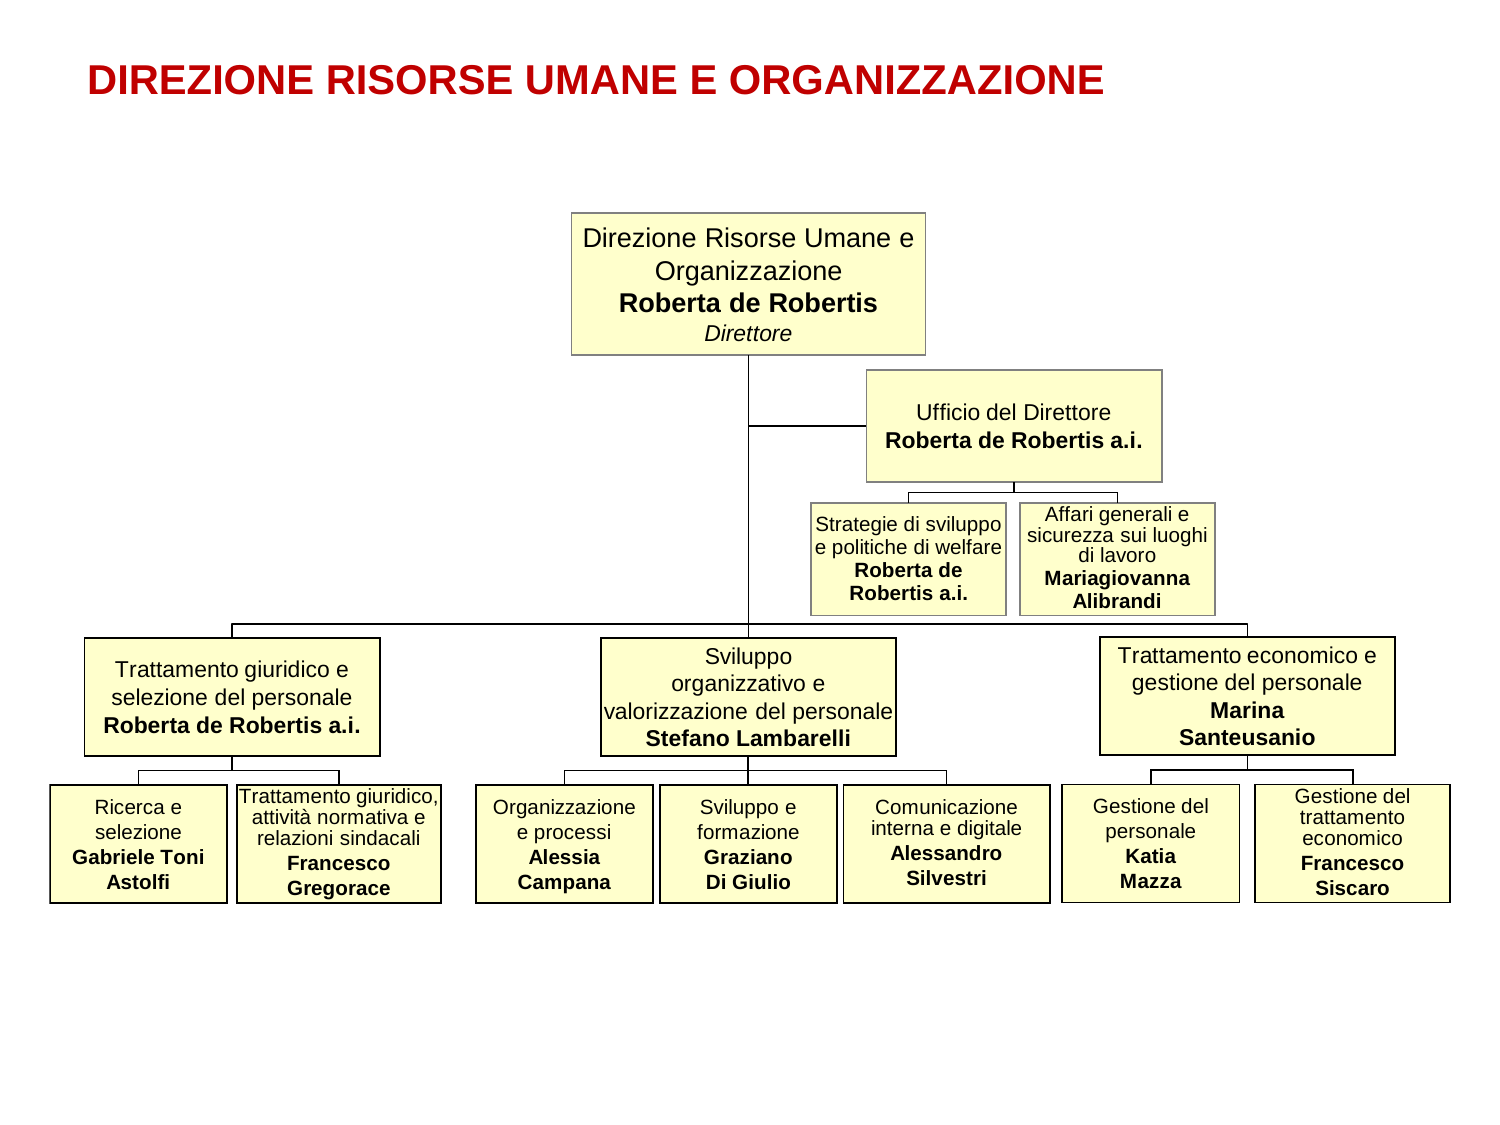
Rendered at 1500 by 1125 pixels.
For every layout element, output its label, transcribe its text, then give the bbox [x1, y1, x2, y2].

picture [49, 212, 1451, 913]
text_box DIREZIONE RISORSE UMANE E ORGANIZZAZIONE [72, 45, 1462, 128]
